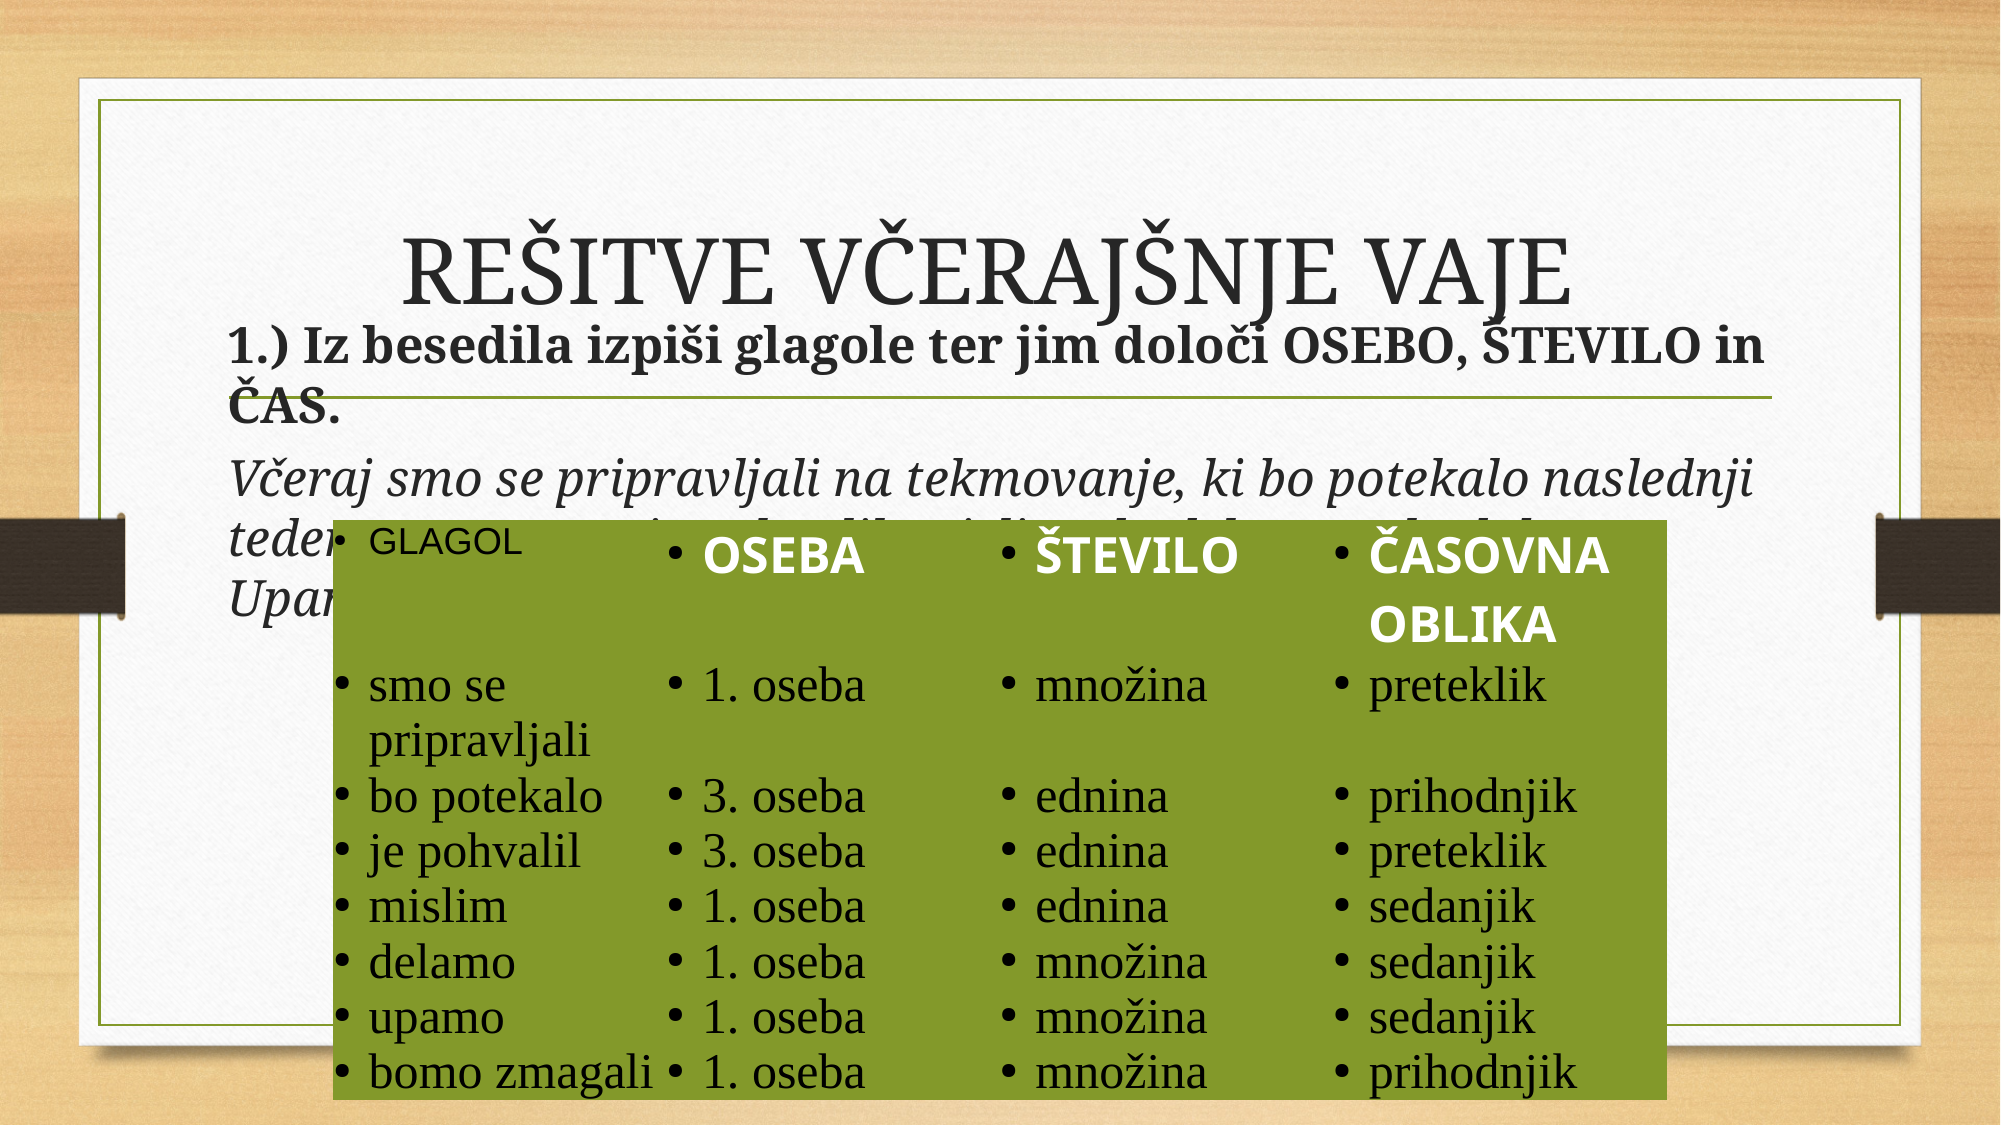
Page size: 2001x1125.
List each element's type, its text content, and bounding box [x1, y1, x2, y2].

table_header ČASOVNA OBLIKA [1333, 520, 1667, 657]
table_cell bomo zmagali [333, 1044, 667, 1100]
table_cell ednina [1000, 823, 1333, 878]
table_cell preteklik [1333, 823, 1667, 878]
table_cell bo potekalo [439, 791, 450, 811]
table_cell prihodnjik [1376, 791, 1387, 811]
table_cell sedanjik [1333, 934, 1667, 989]
table_cell 3. oseba [667, 823, 1000, 878]
table_cell ednina [1000, 768, 1333, 823]
table_cell 3. oseba [667, 768, 1000, 823]
table_header GLAGOL [333, 520, 667, 657]
table_cell prihodnjik [1333, 1044, 1667, 1100]
table_cell sedanjik [1333, 878, 1667, 934]
table_cell sedanjik [1333, 989, 1667, 1044]
table_cell množina [1000, 1044, 1333, 1100]
table_cell prihodnjik [1333, 768, 1667, 823]
table_cell 1. oseba [667, 989, 1000, 1044]
table_cell je pohvalil [425, 846, 436, 866]
table_cell upamo [333, 989, 667, 1044]
table_cell 1. oseba [667, 657, 1000, 768]
table_header ŠTEVILO [1000, 520, 1333, 657]
title REŠITVE VČERAJŠNJE VAJE [212, 161, 1788, 306]
table_cell bo potekalo [333, 768, 667, 823]
table_cell mislim [333, 878, 667, 934]
table_cell množina [1000, 989, 1333, 1044]
table_cell množina [1000, 934, 1333, 989]
table_cell je pohvalil [333, 823, 667, 878]
table_cell upamo [401, 1012, 412, 1032]
table_cell 1. oseba [667, 934, 1000, 989]
list 1.) Iz besedila izpiši glagole ter jim določi OSEBO, ŠTEVILO in ČAS. Včeraj smo se pripravljali na tekmovanje, ki bo potekalo naslednji teden. Trener nas je pohvalil. Mislim, da delamo zelo dobro. Upamo, da bomo zmagali. [212, 306, 1788, 964]
table_cell 1. oseba [667, 878, 1000, 934]
table_cell preteklik [1376, 846, 1387, 866]
table_cell ednina [1000, 878, 1333, 934]
table_cell preteklik [1333, 657, 1667, 768]
table_cell smo se pripravljali [333, 657, 667, 768]
table_cell delamo [333, 934, 667, 989]
table_cell množina [1000, 657, 1333, 768]
table_header OSEBA [667, 520, 1000, 657]
table_cell 1. oseba [667, 1044, 1000, 1100]
